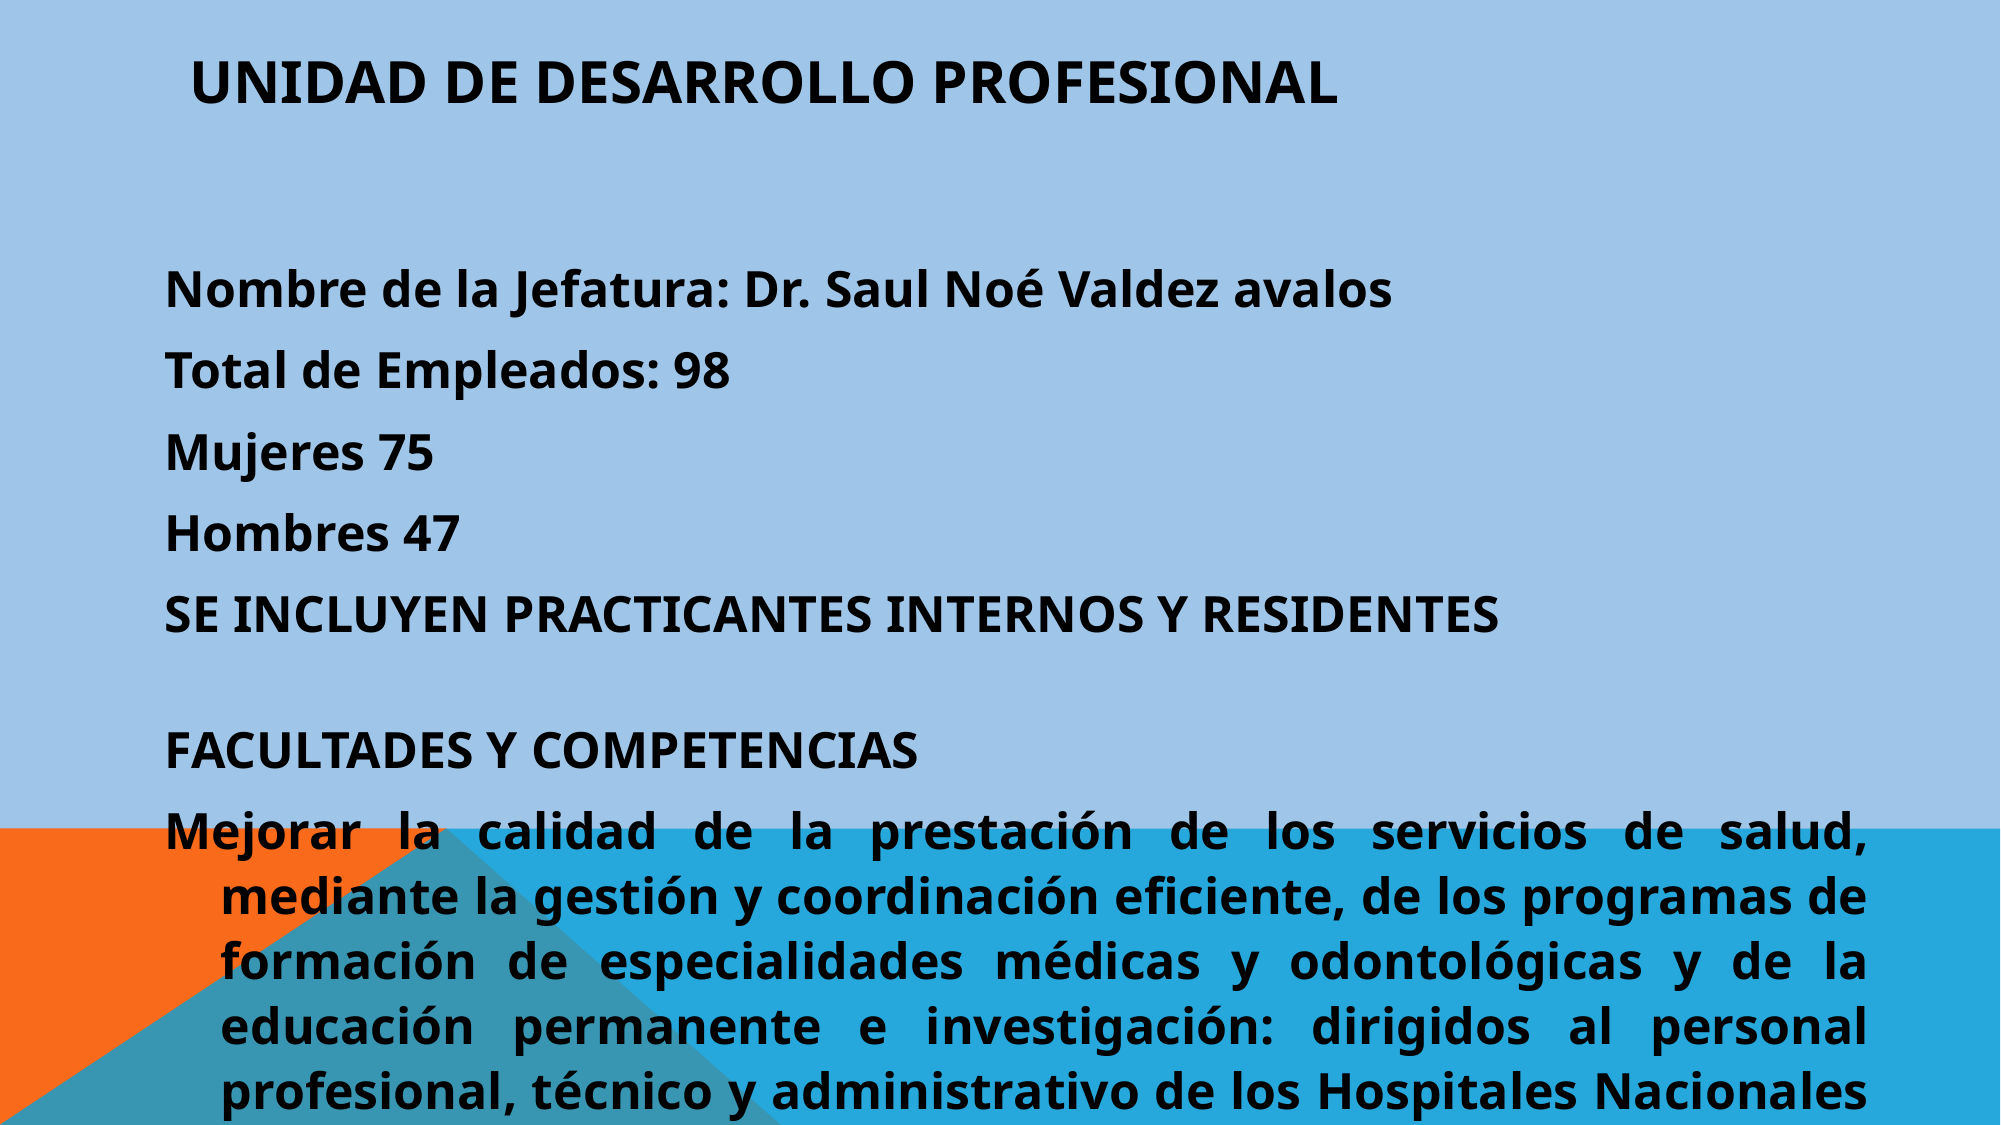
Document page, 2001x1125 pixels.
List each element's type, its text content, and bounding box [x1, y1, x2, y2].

text_box UNIDAD DE DESARROLLO PROFESIONAL [174, 37, 1876, 207]
text_box Nombre de la Jefatura: Dr. Saul Noé Valdez avalos Total de Empleados: 98 Mujeres 75 Hombres 47 SE INCLUYEN PRACTICANTES INTERNOS Y RESIDENTES FACULTADES Y COMPETENCIAS Mejorar la calidad de la prestación de los servicios de salud, mediante la gestión y coordinación eficiente, de los programas de formación de especialidades médicas y odontológicas y de la educación permanente e investigación: dirigidos al personal profesional, técnico y administrativo de los Hospitales Nacionales que cuenten con Unidad de Desarrollo Profesional. [149, 244, 1885, 1016]
